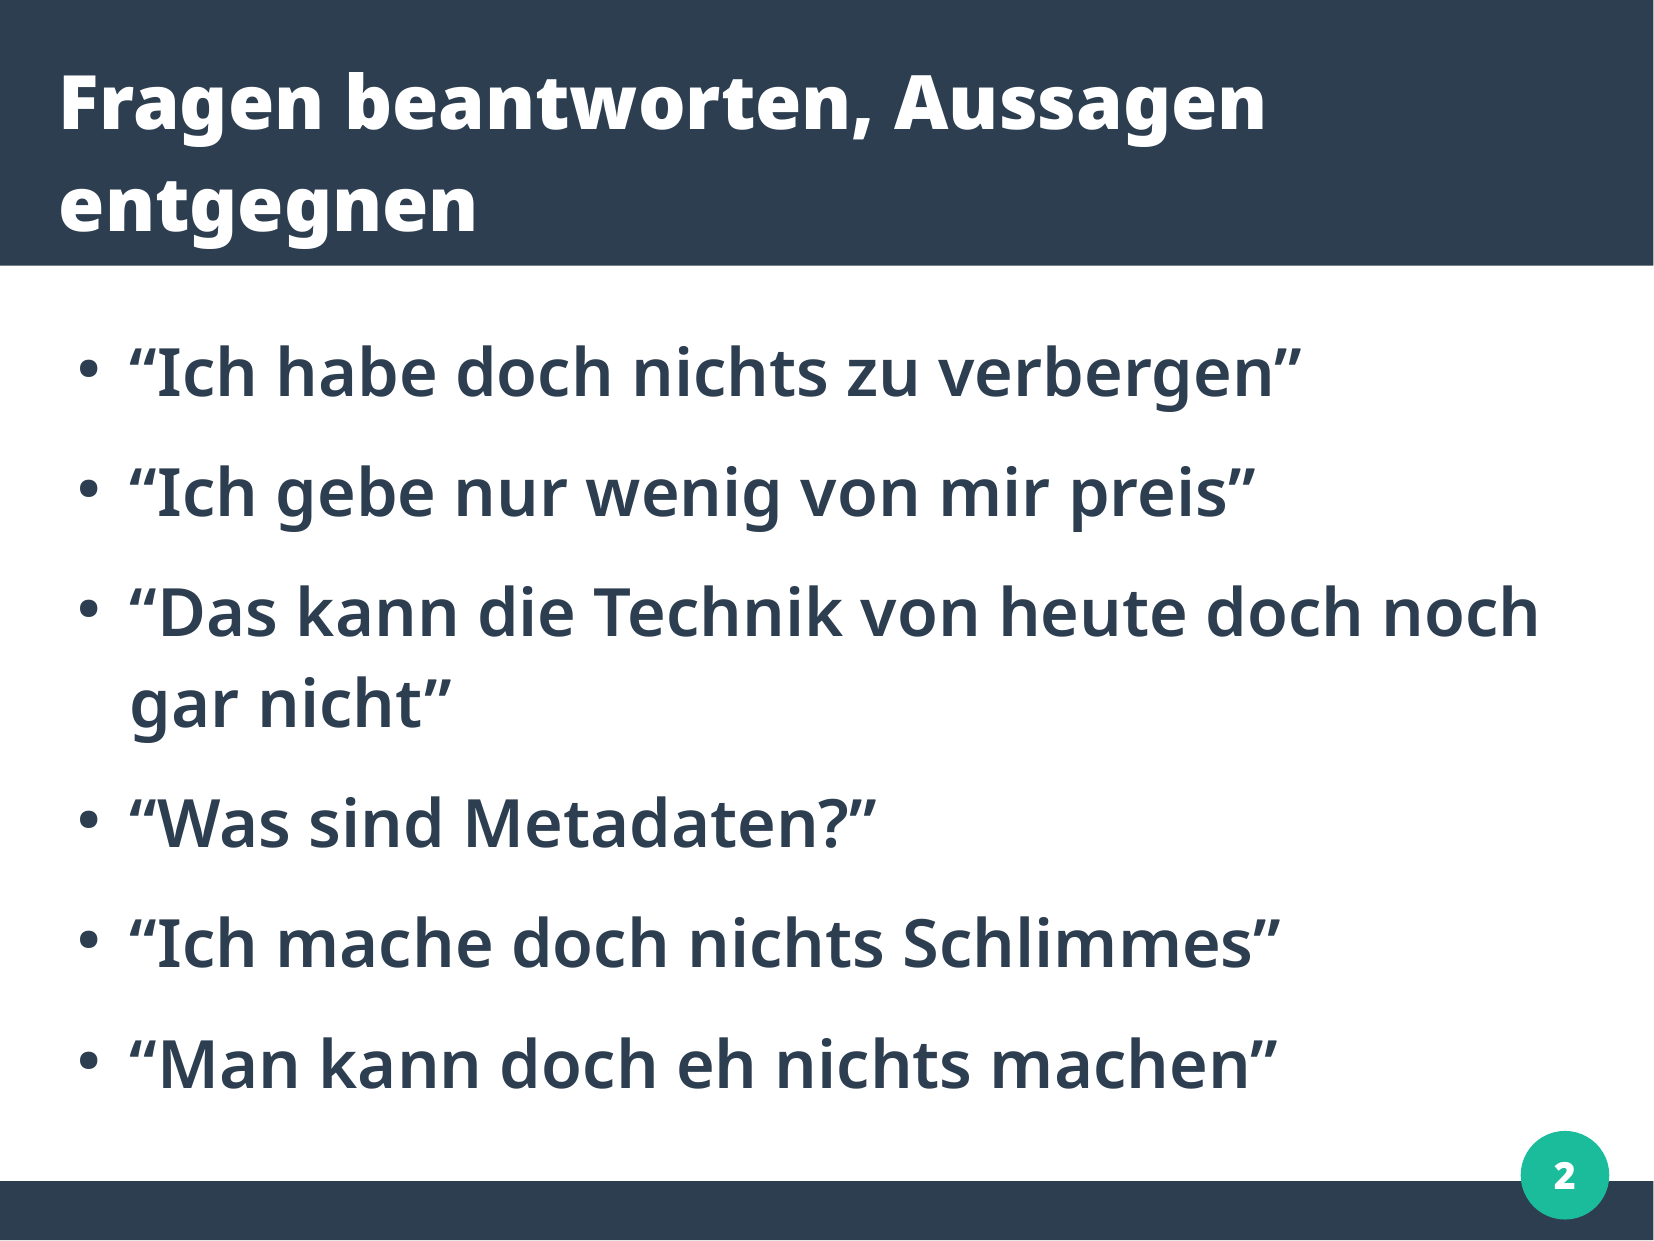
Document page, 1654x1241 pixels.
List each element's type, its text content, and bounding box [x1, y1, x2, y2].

list “Ich habe doch nichts zu verbergen” “Ich gebe nur wenig von mir preis” “Das kann die Technik von heute doch noch gar nicht” “Was sind Metadaten?” “Ich mache doch nichts Schlimmes” “Man kann doch eh nichts machen” [59, 324, 1595, 1152]
title Fragen beantworten, Aussagen entgegnen [59, 49, 1595, 207]
